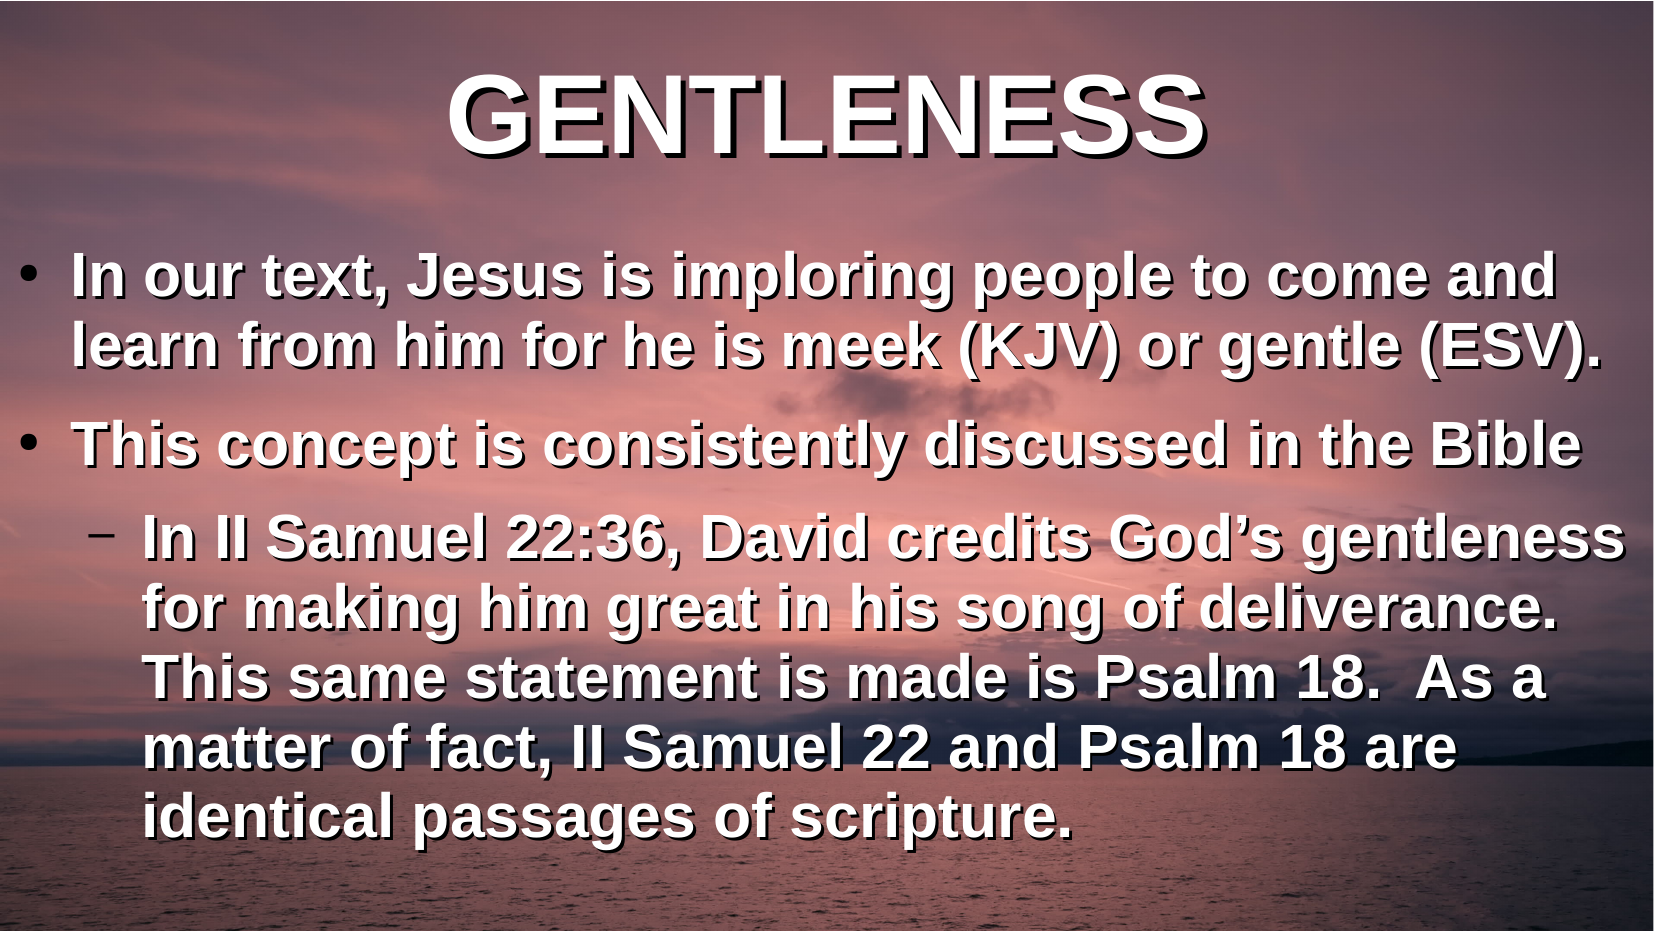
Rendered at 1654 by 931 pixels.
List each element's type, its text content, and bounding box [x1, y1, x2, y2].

title GENTLENESS [82, 37, 1571, 193]
picture [0, 1, 1654, 240]
list In our text, Jesus is imploring people to come and learn from him for he is meek (KJV) or gentle (ESV). This concept is consistently discussed in the Bible In II Samuel 22:36, David credits God’s gentleness for making him great in his song of deliverance. This same statement is made is Psalm 18. As a matter of fact, II Samuel 22 and Psalm 18 are identical passages of scripture. [0, 240, 1654, 931]
